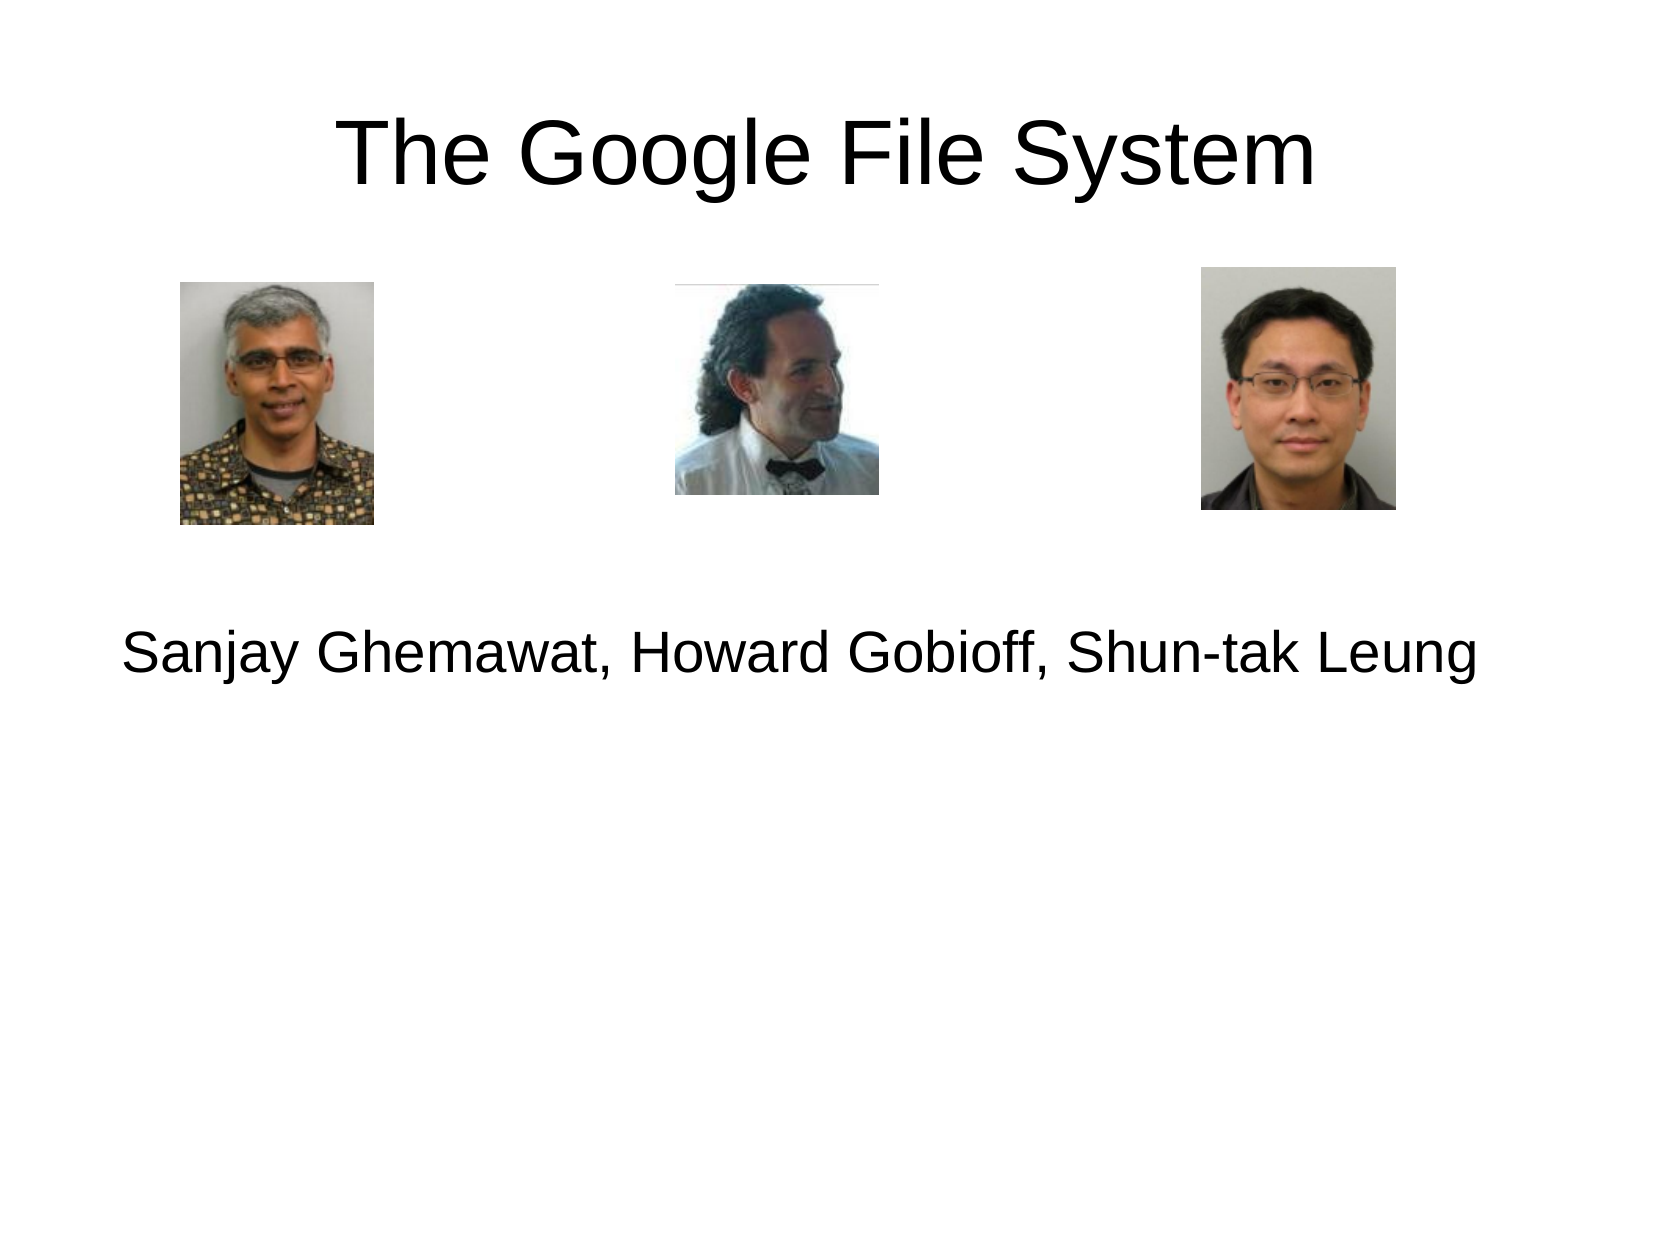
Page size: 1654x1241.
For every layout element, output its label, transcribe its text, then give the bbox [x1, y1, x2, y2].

subtitle Sanjay Ghemawat, Howard Gobioff, Shun-tak Leung [82, 290, 1538, 1010]
picture [1201, 267, 1396, 511]
picture [180, 282, 374, 526]
title The Google File System [82, 49, 1571, 257]
picture [675, 284, 879, 496]
